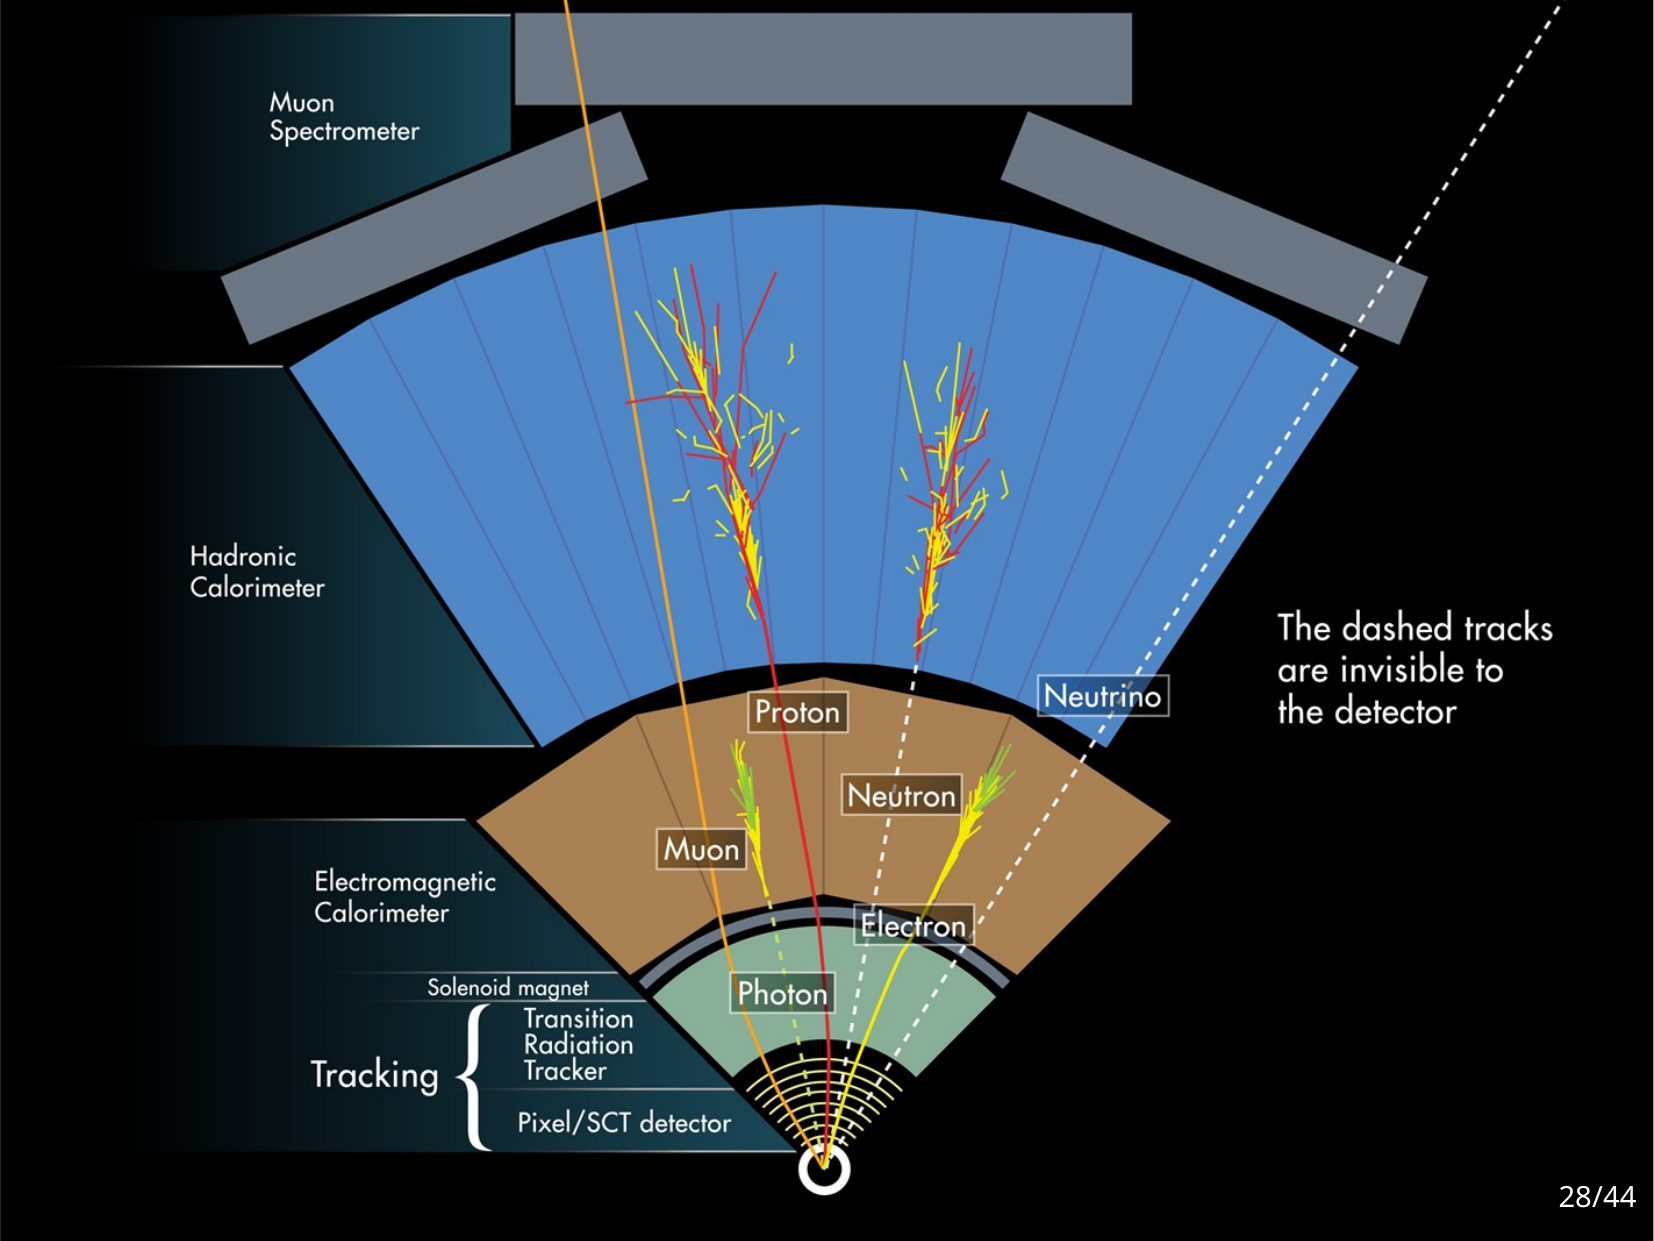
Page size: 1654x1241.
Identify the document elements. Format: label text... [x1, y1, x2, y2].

text_box <number>/44 [1250, 1175, 1637, 1215]
picture [0, 0, 1654, 1241]
